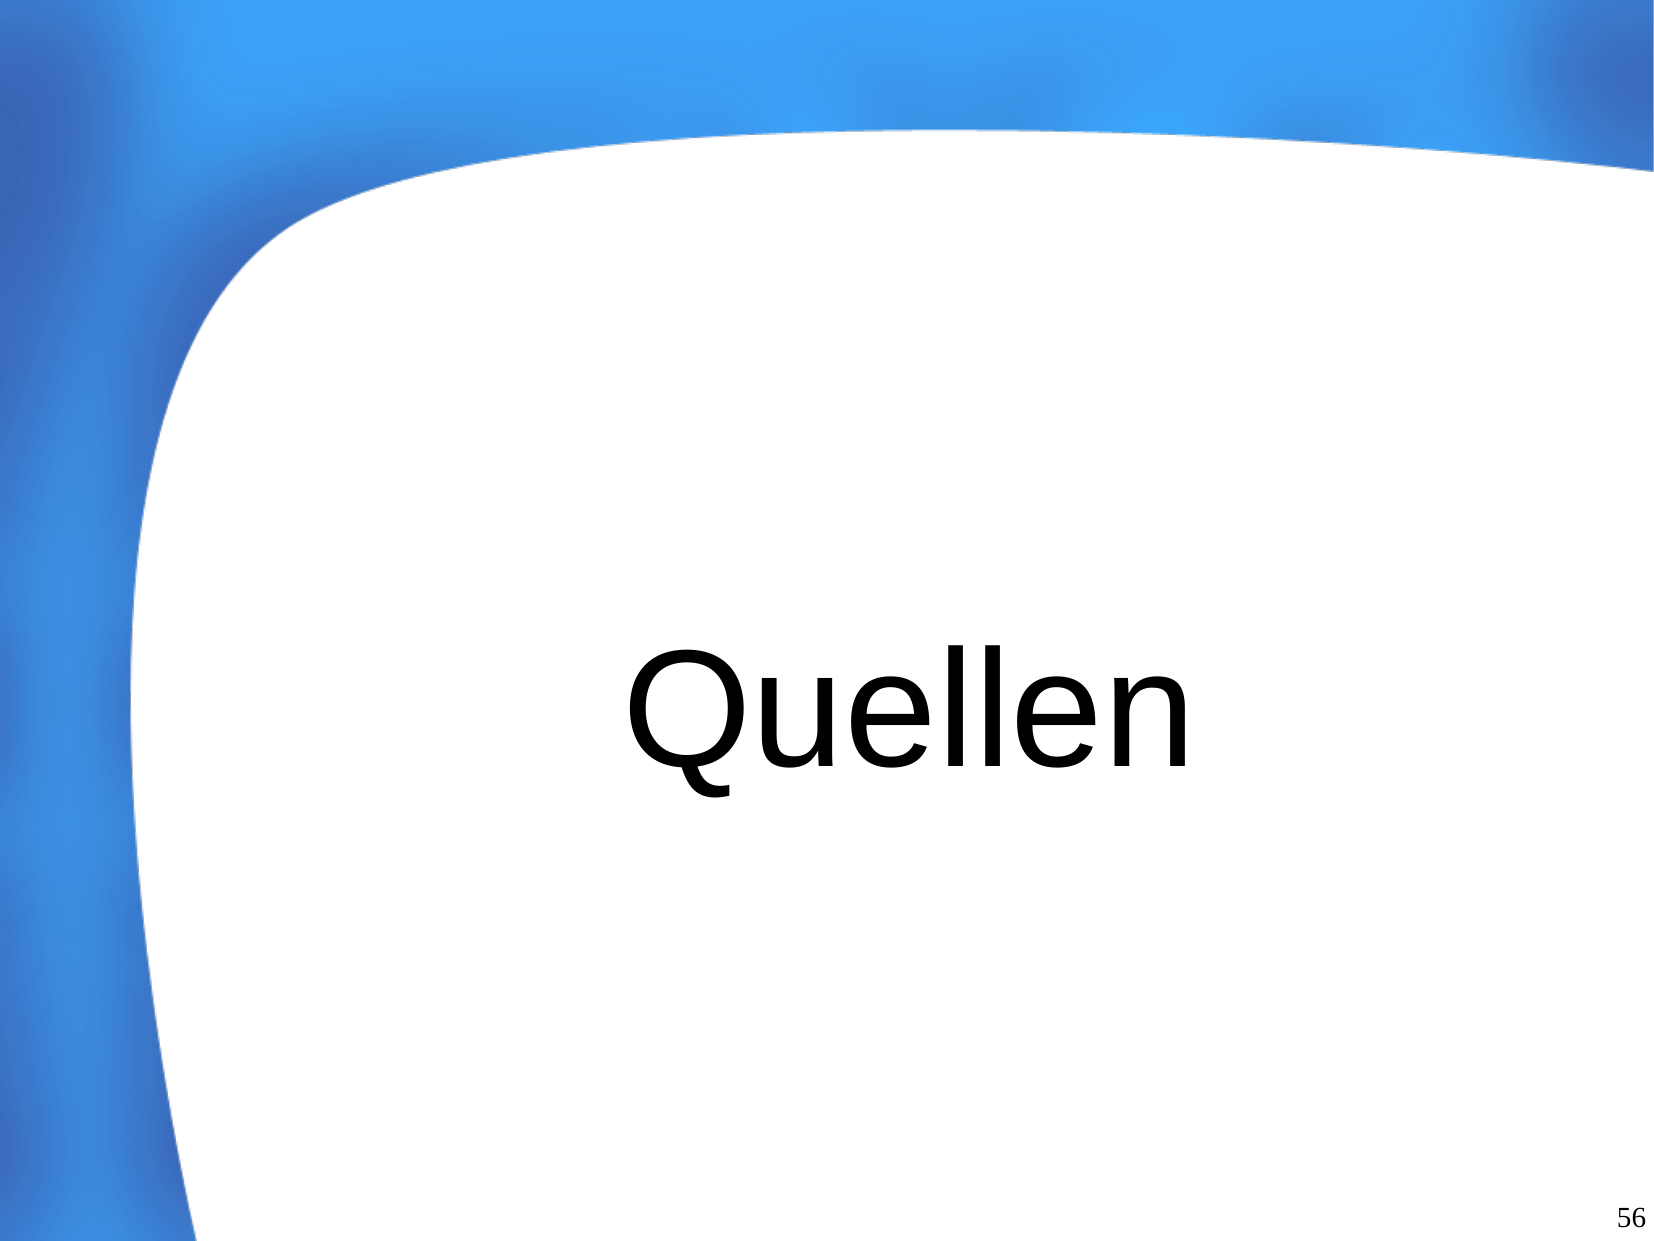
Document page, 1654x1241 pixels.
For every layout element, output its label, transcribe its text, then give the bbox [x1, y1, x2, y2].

picture [0, 0, 1654, 1241]
subtitle Quellen [259, 248, 1560, 1170]
